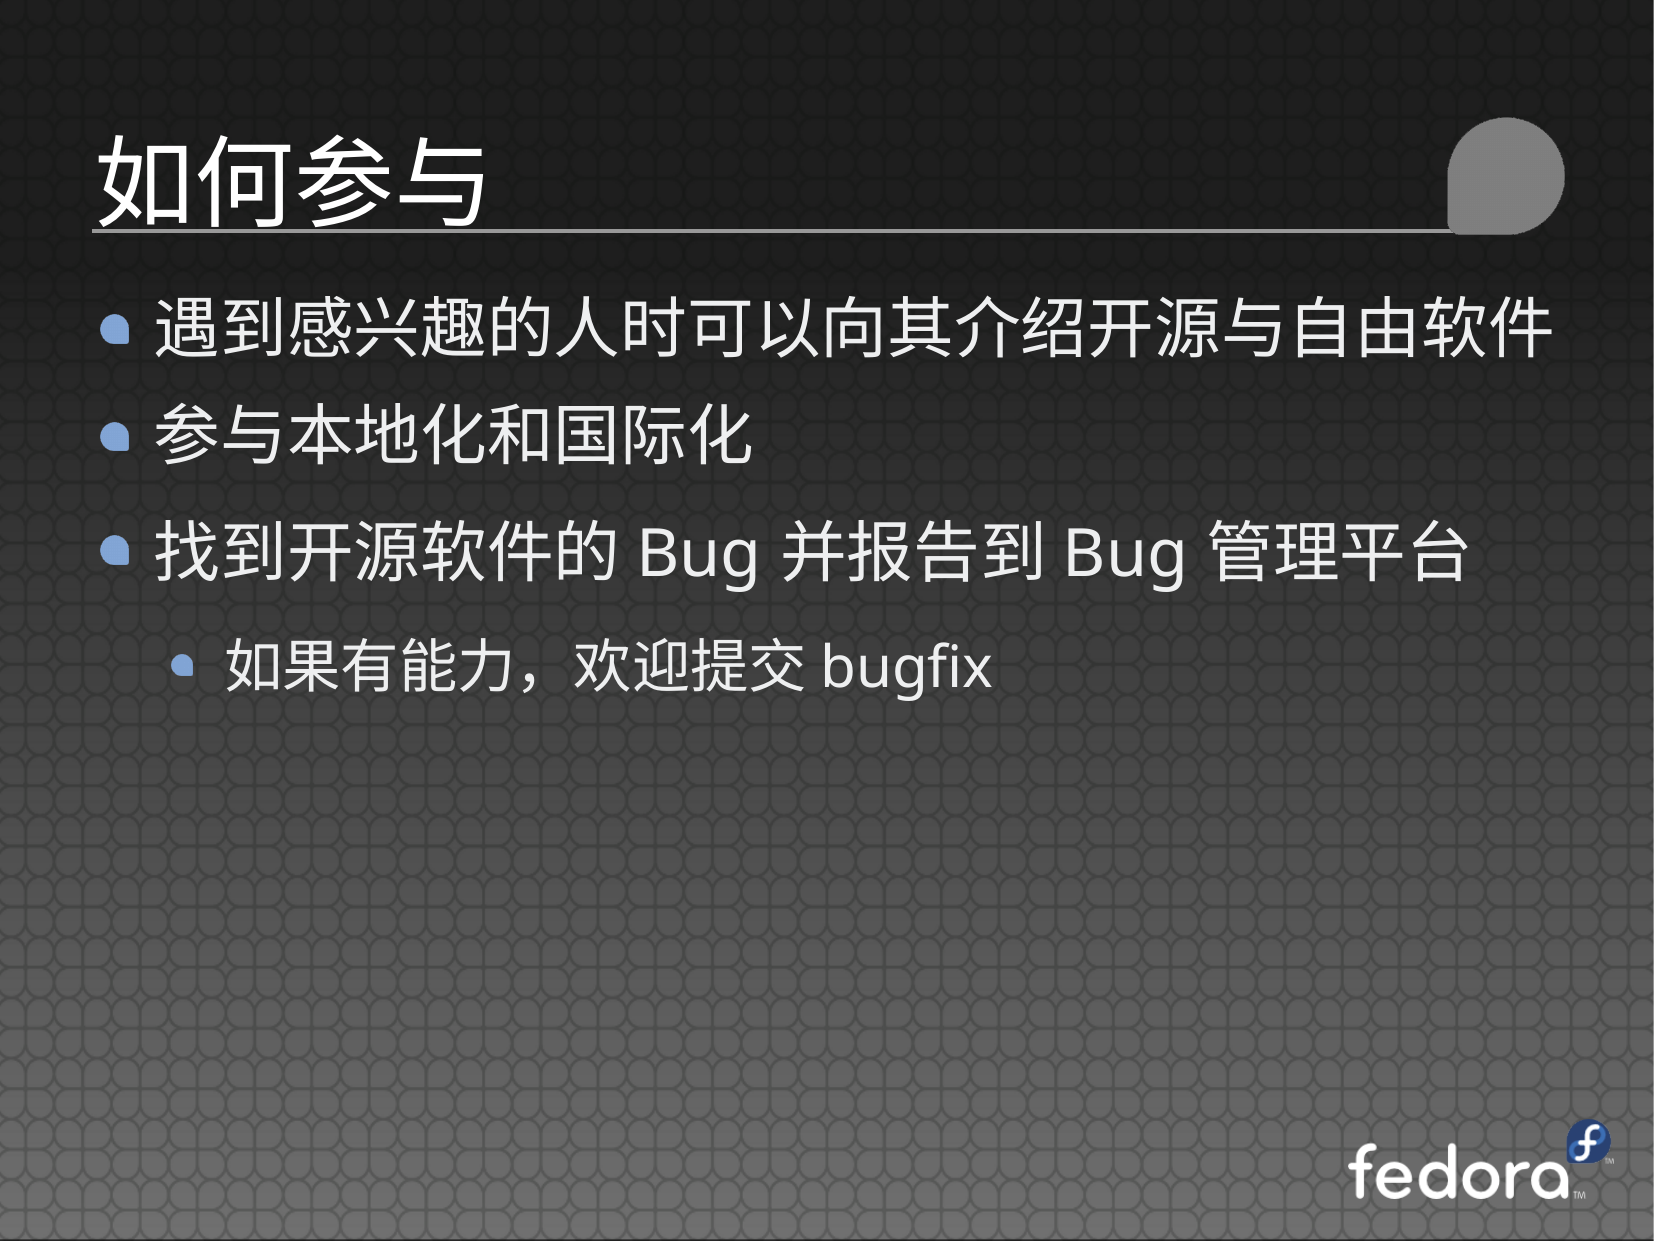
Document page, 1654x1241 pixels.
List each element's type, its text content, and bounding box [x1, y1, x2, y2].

list 遇到感兴趣的人时可以向其介绍开源与自由软件 参与本地化和国际化 找到开源软件的Bug并报告到Bug管理平台 如果有能力，欢迎提交bugfix [82, 290, 1571, 1094]
picture [0, 0, 1654, 1241]
title 如何参与 [94, 100, 1427, 251]
